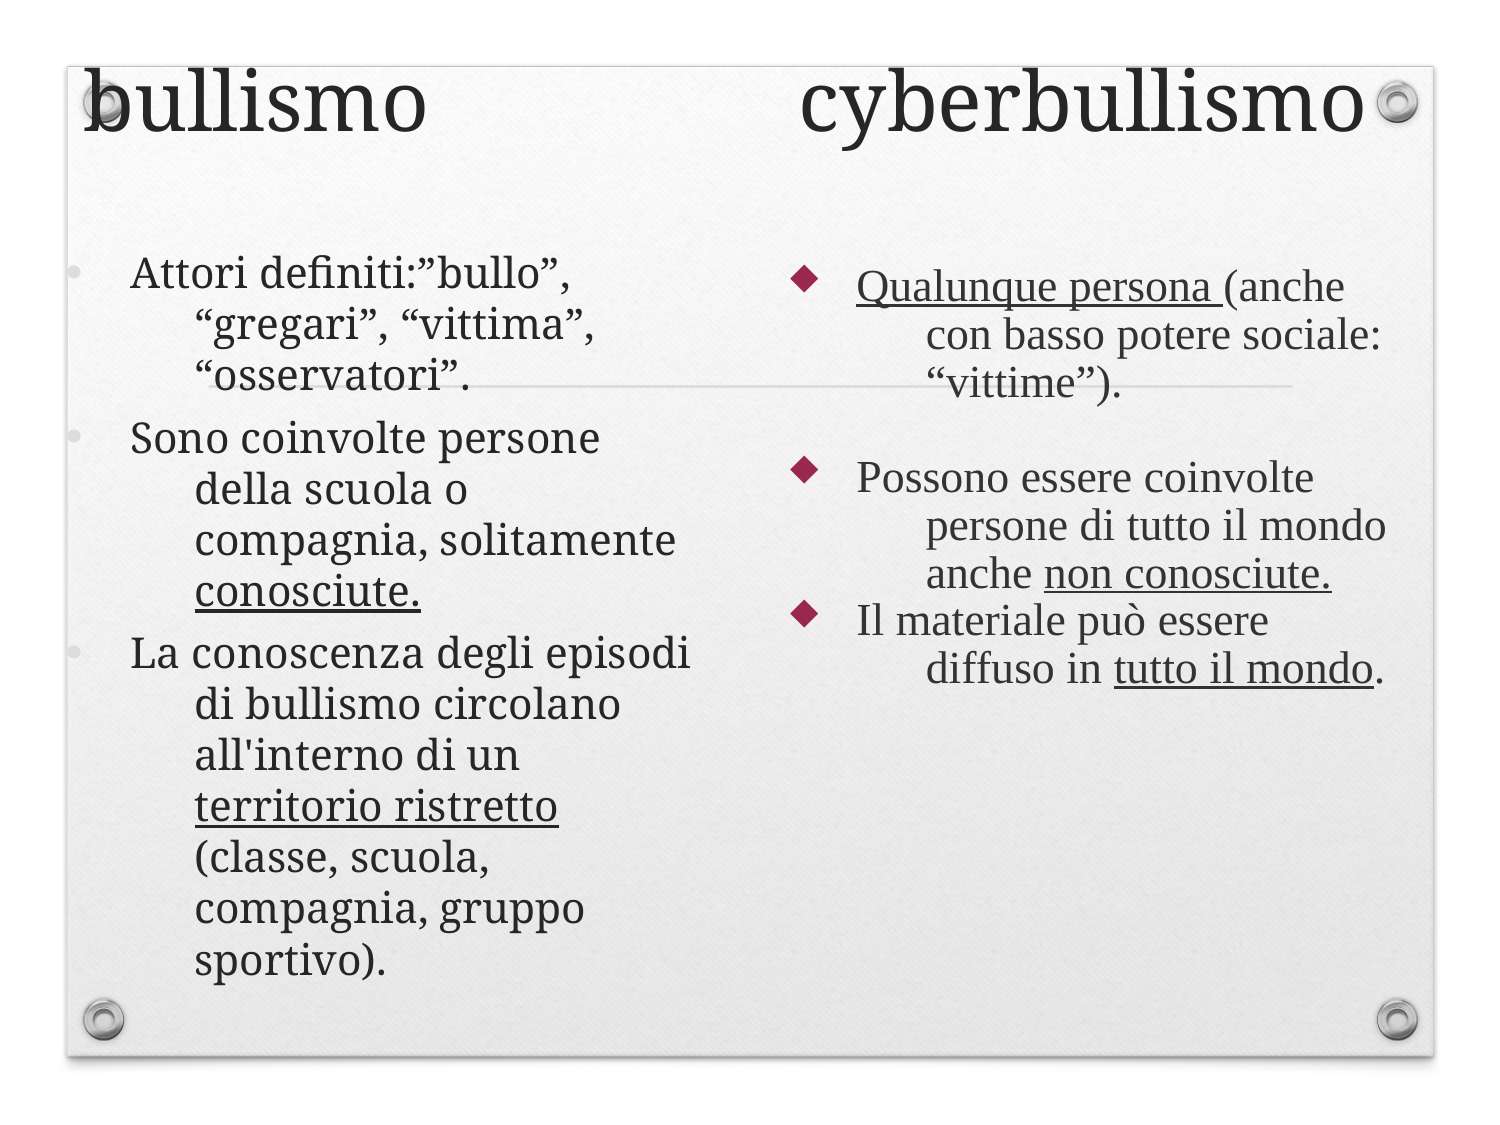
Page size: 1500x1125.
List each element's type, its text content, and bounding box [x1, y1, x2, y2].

text_box Qualunque persona (anche con basso potere sociale: “vittime”). Possono essere coinvolte persone di tutto il mondo anche non conosciute. Il materiale può essere diffuso in tutto il mondo. [765, 263, 1390, 990]
list Attori definiti:”bullo”, “gregari”, “vittima”, “osservatori”. Sono coinvolte persone della scuola o compagnia, solitamente conosciute. La conoscenza degli episodi di bullismo circolano all'interno di un territorio ristretto (classe, scuola, compagnia, gruppo sportivo). [45, 245, 705, 990]
title bullismo cyberbullismo [41, 5, 1390, 192]
